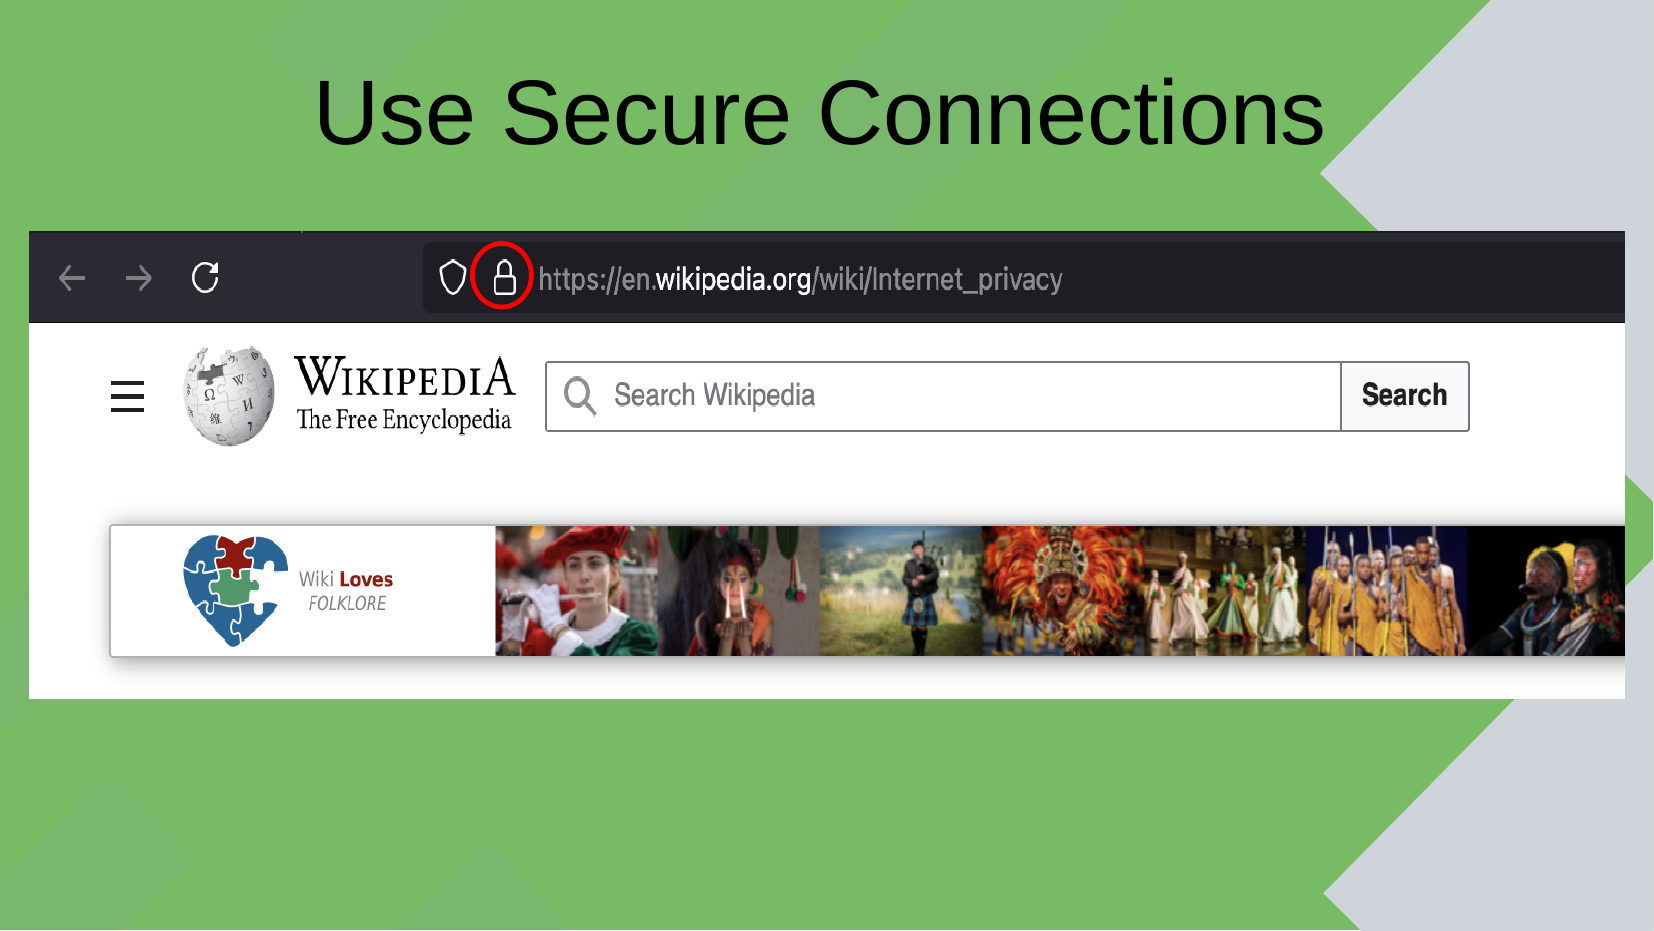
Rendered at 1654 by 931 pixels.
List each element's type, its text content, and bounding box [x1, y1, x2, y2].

title Use Secure Connections [76, 35, 1565, 191]
picture [29, 231, 1625, 699]
